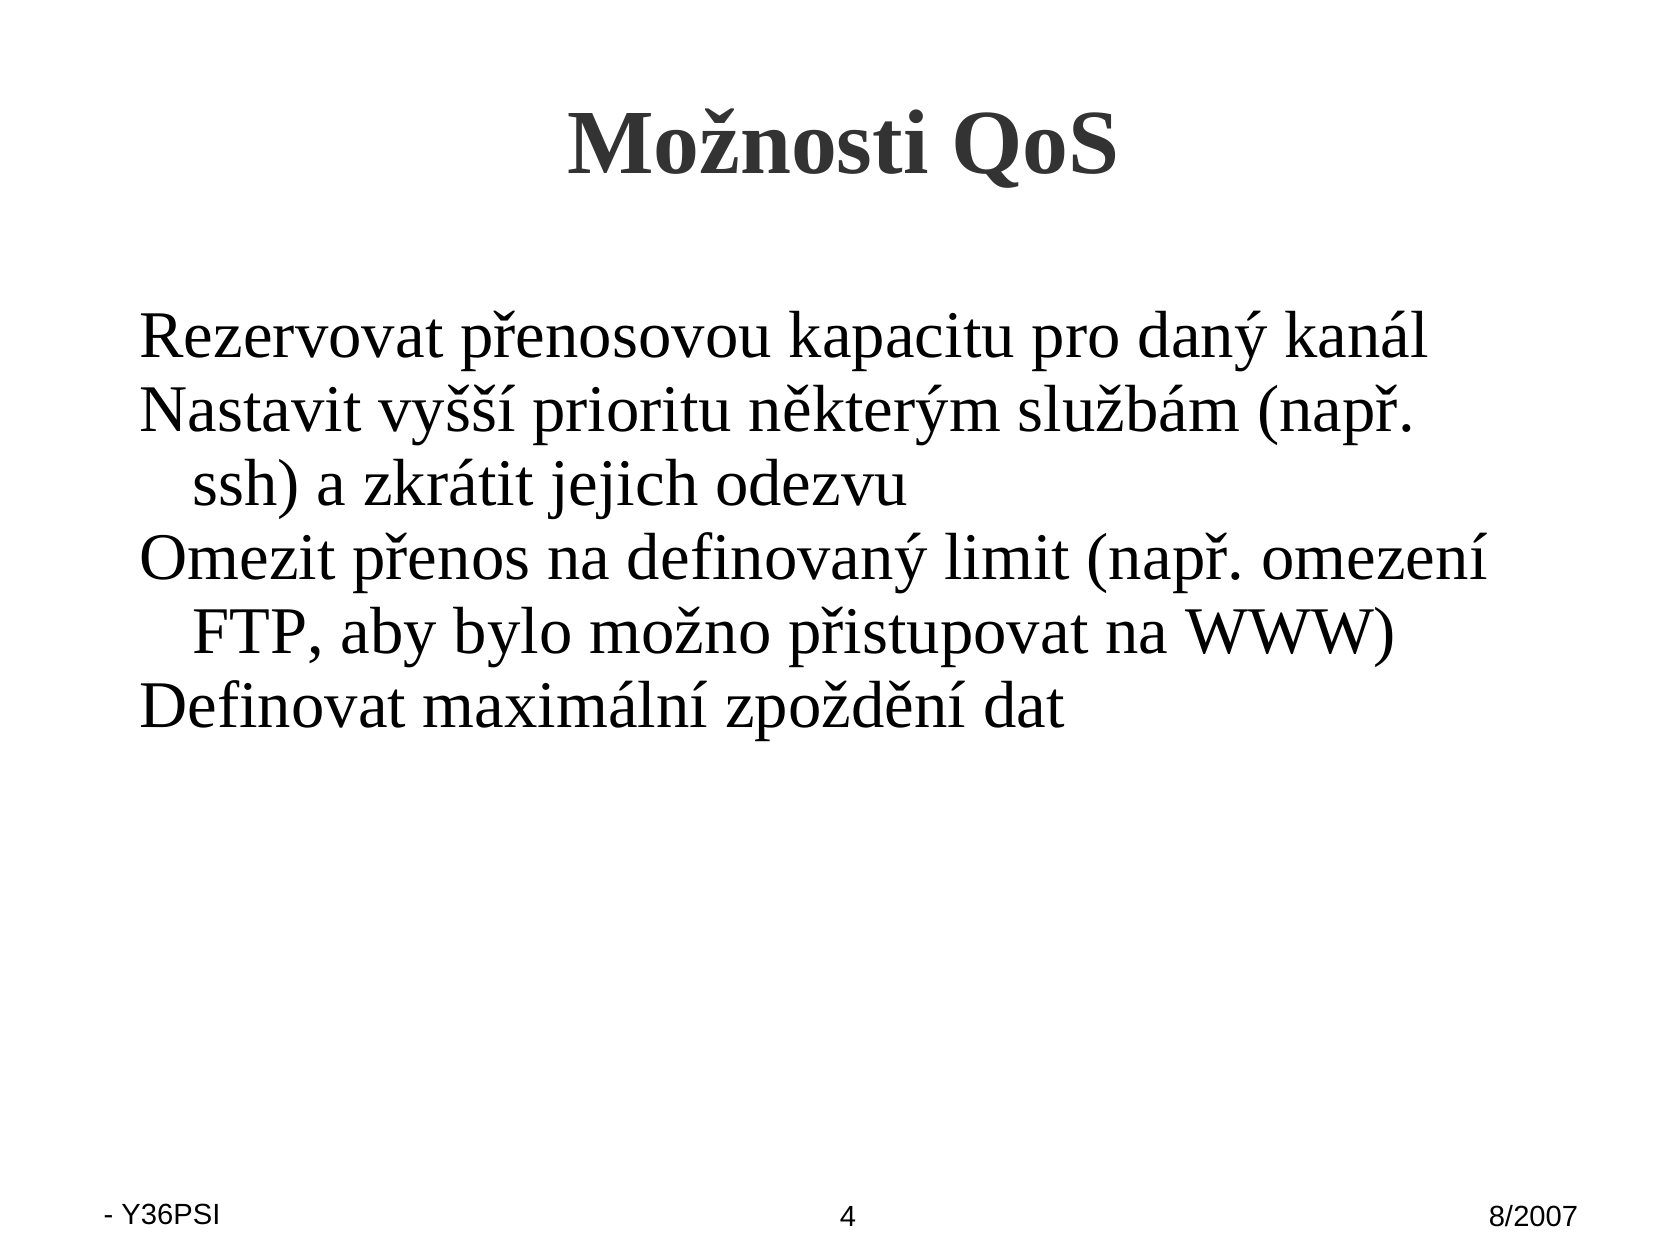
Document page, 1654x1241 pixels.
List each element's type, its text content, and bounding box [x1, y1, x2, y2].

list Rezervovat přenosovou kapacitu pro daný kanál Nastavit vyšší prioritu některým službám (např. ssh) a zkrátit jejich odezvu Omezit přenos na definovaný limit (např. omezení FTP, aby bylo možno přistupovat na WWW) Definovat maximální zpoždění dat [121, 297, 1534, 1126]
title Možnosti QoS [210, 38, 1478, 247]
